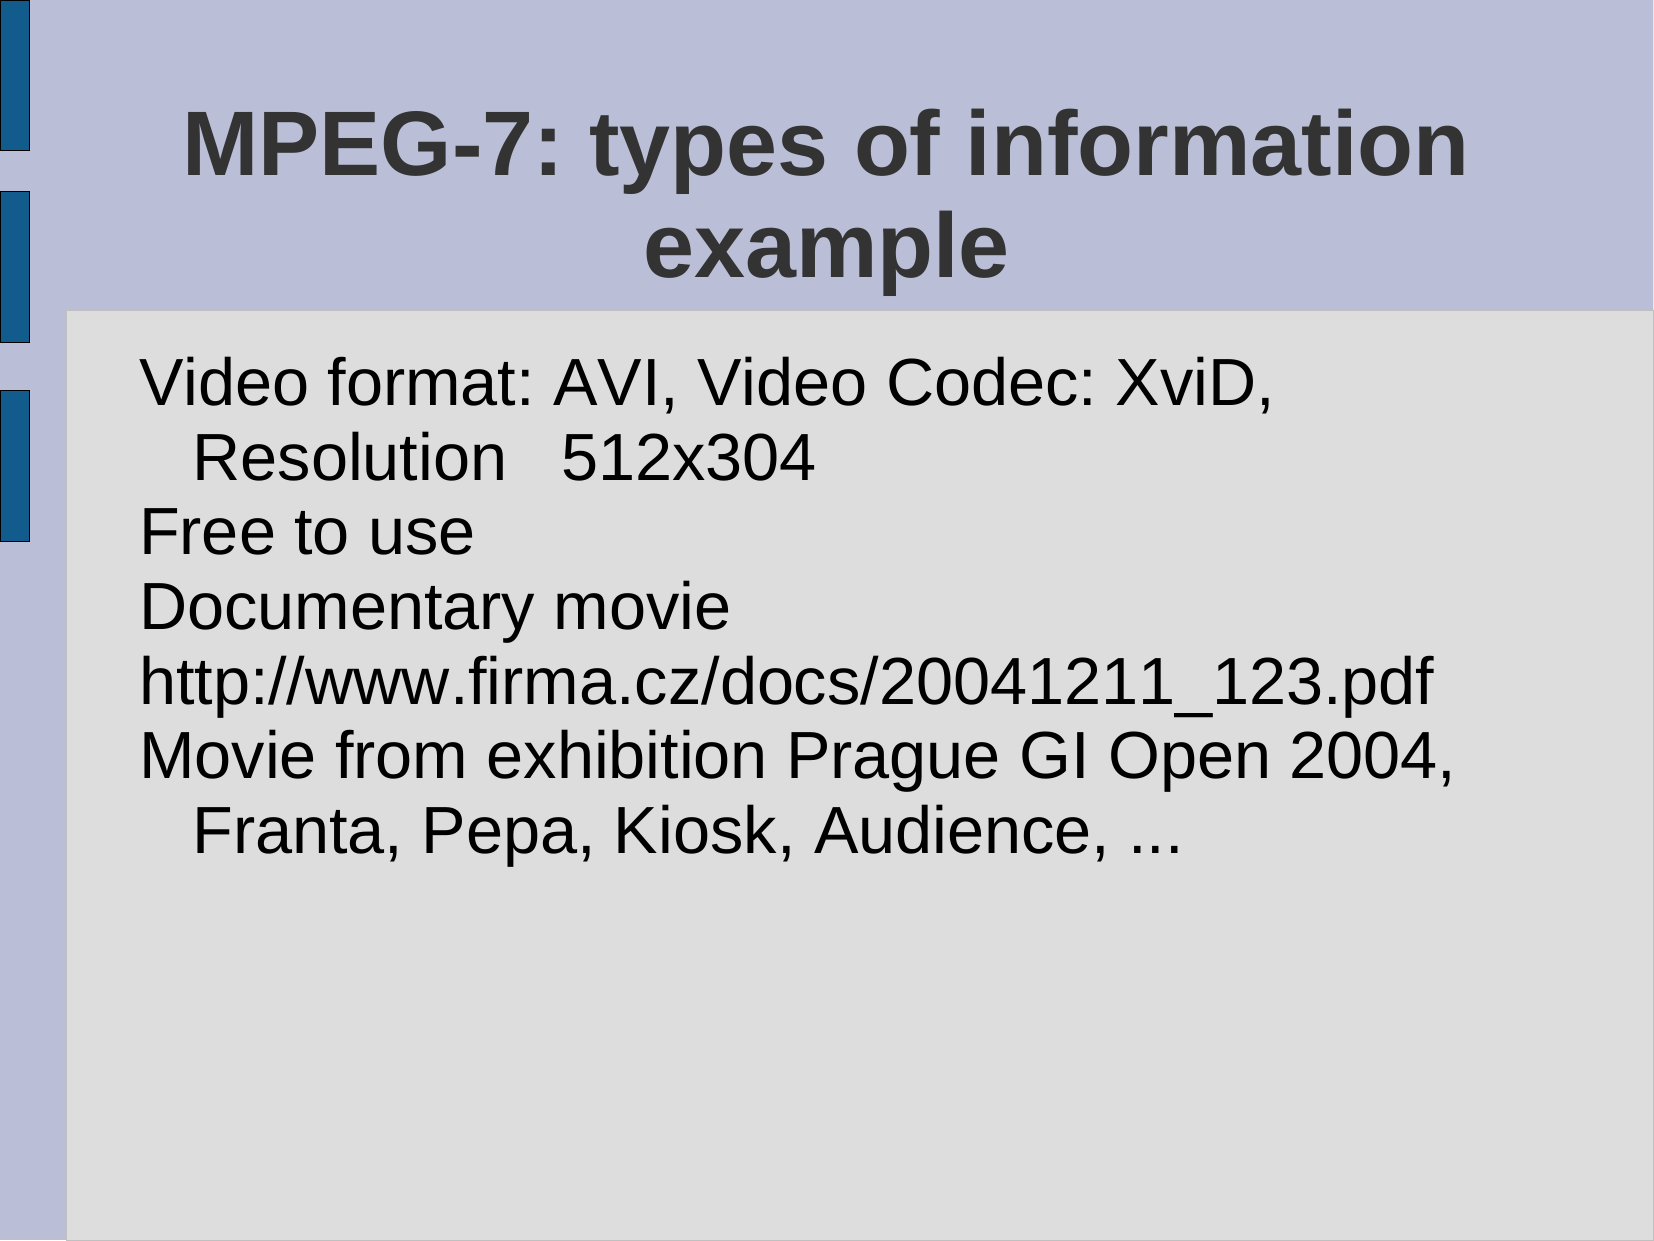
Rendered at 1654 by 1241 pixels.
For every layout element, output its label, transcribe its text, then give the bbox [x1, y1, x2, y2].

list Video format: AVI, Video Codec: XviD, Resolution 512x304 Free to use Documentary movie http://www.firma.cz/docs/20041211_123.pdf Movie from exhibition Prague GI Open 2004, Franta, Pepa, Kiosk, Audience, ... [121, 344, 1534, 1112]
title MPEG-7: types of information example [29, 76, 1625, 313]
